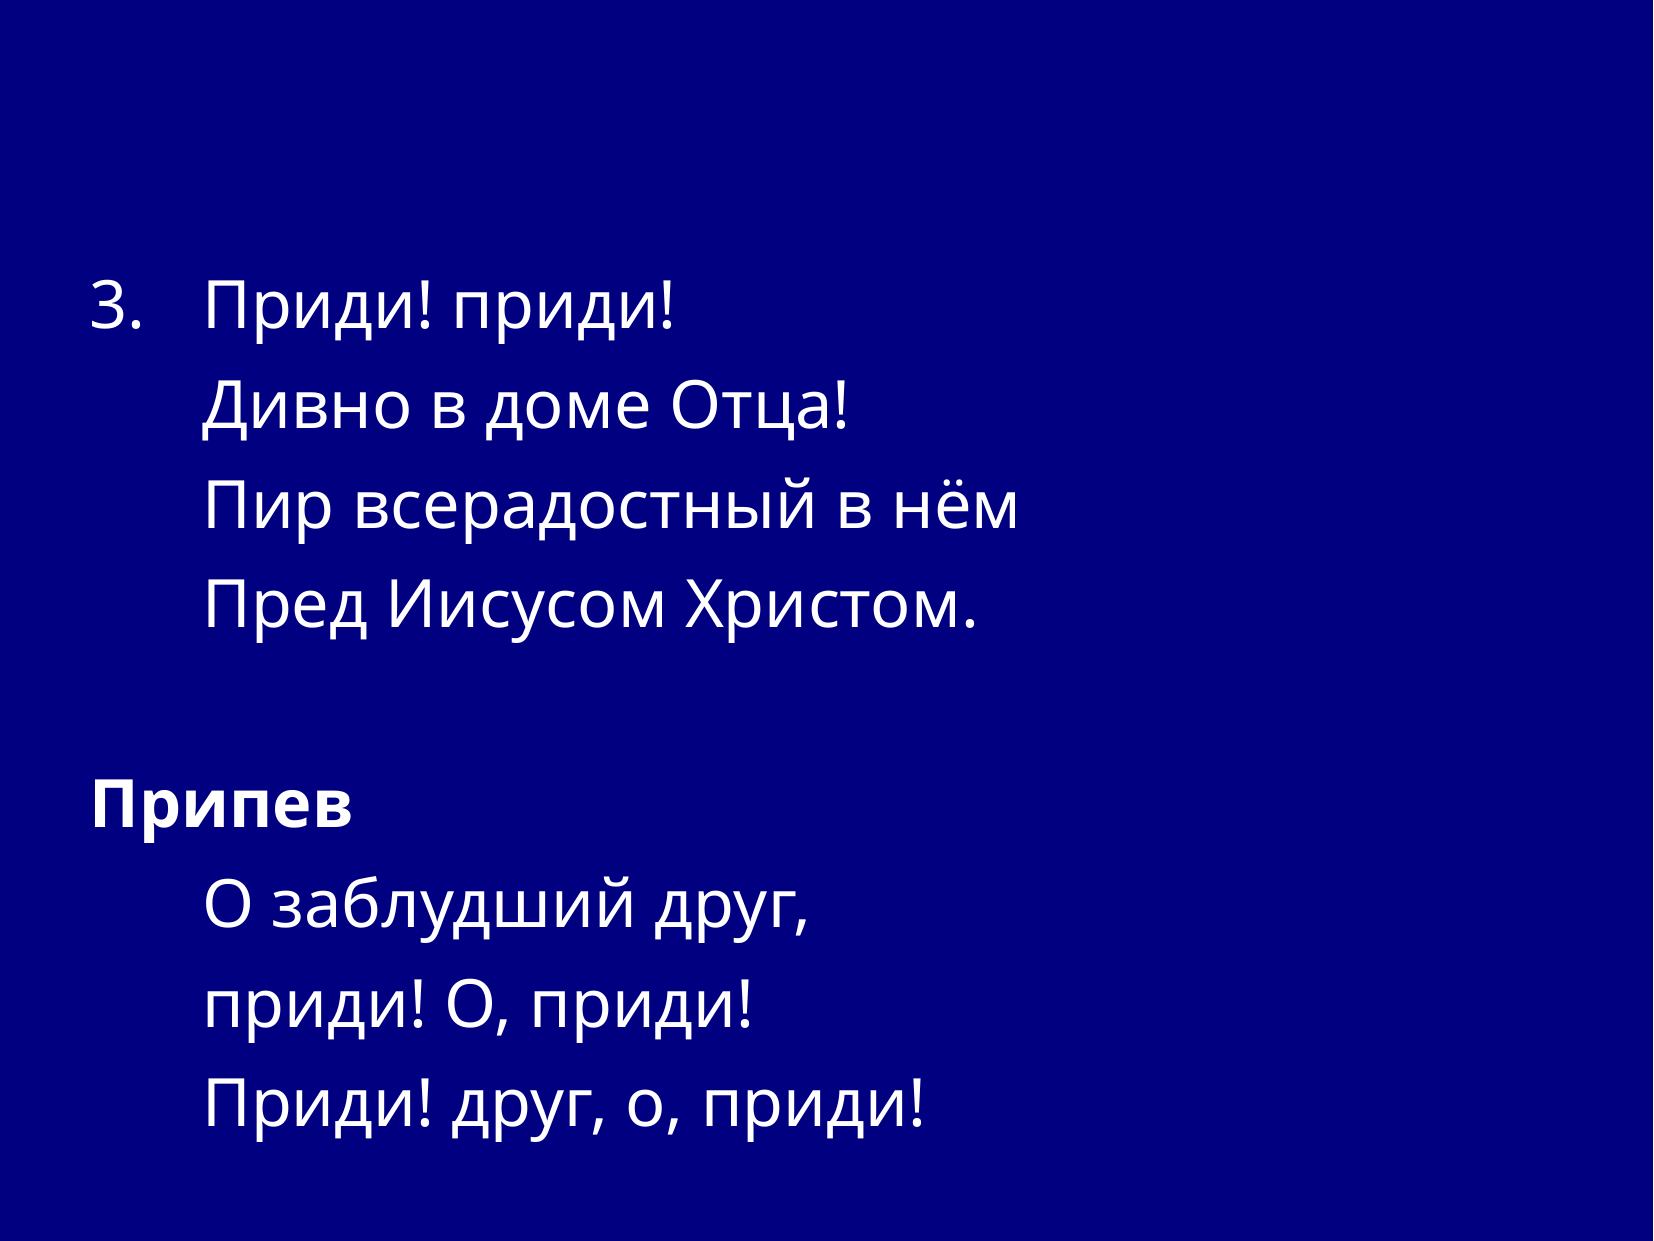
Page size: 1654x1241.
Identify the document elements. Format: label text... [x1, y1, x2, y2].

text_box 3. Приди! приди! Дивно в доме Отца! Пир всерадостный в нём Пред Иисусом Христом. Припев О заблудший друг, приди! О, приди! Приди! друг, о, приди! [75, 150, 1576, 1163]
